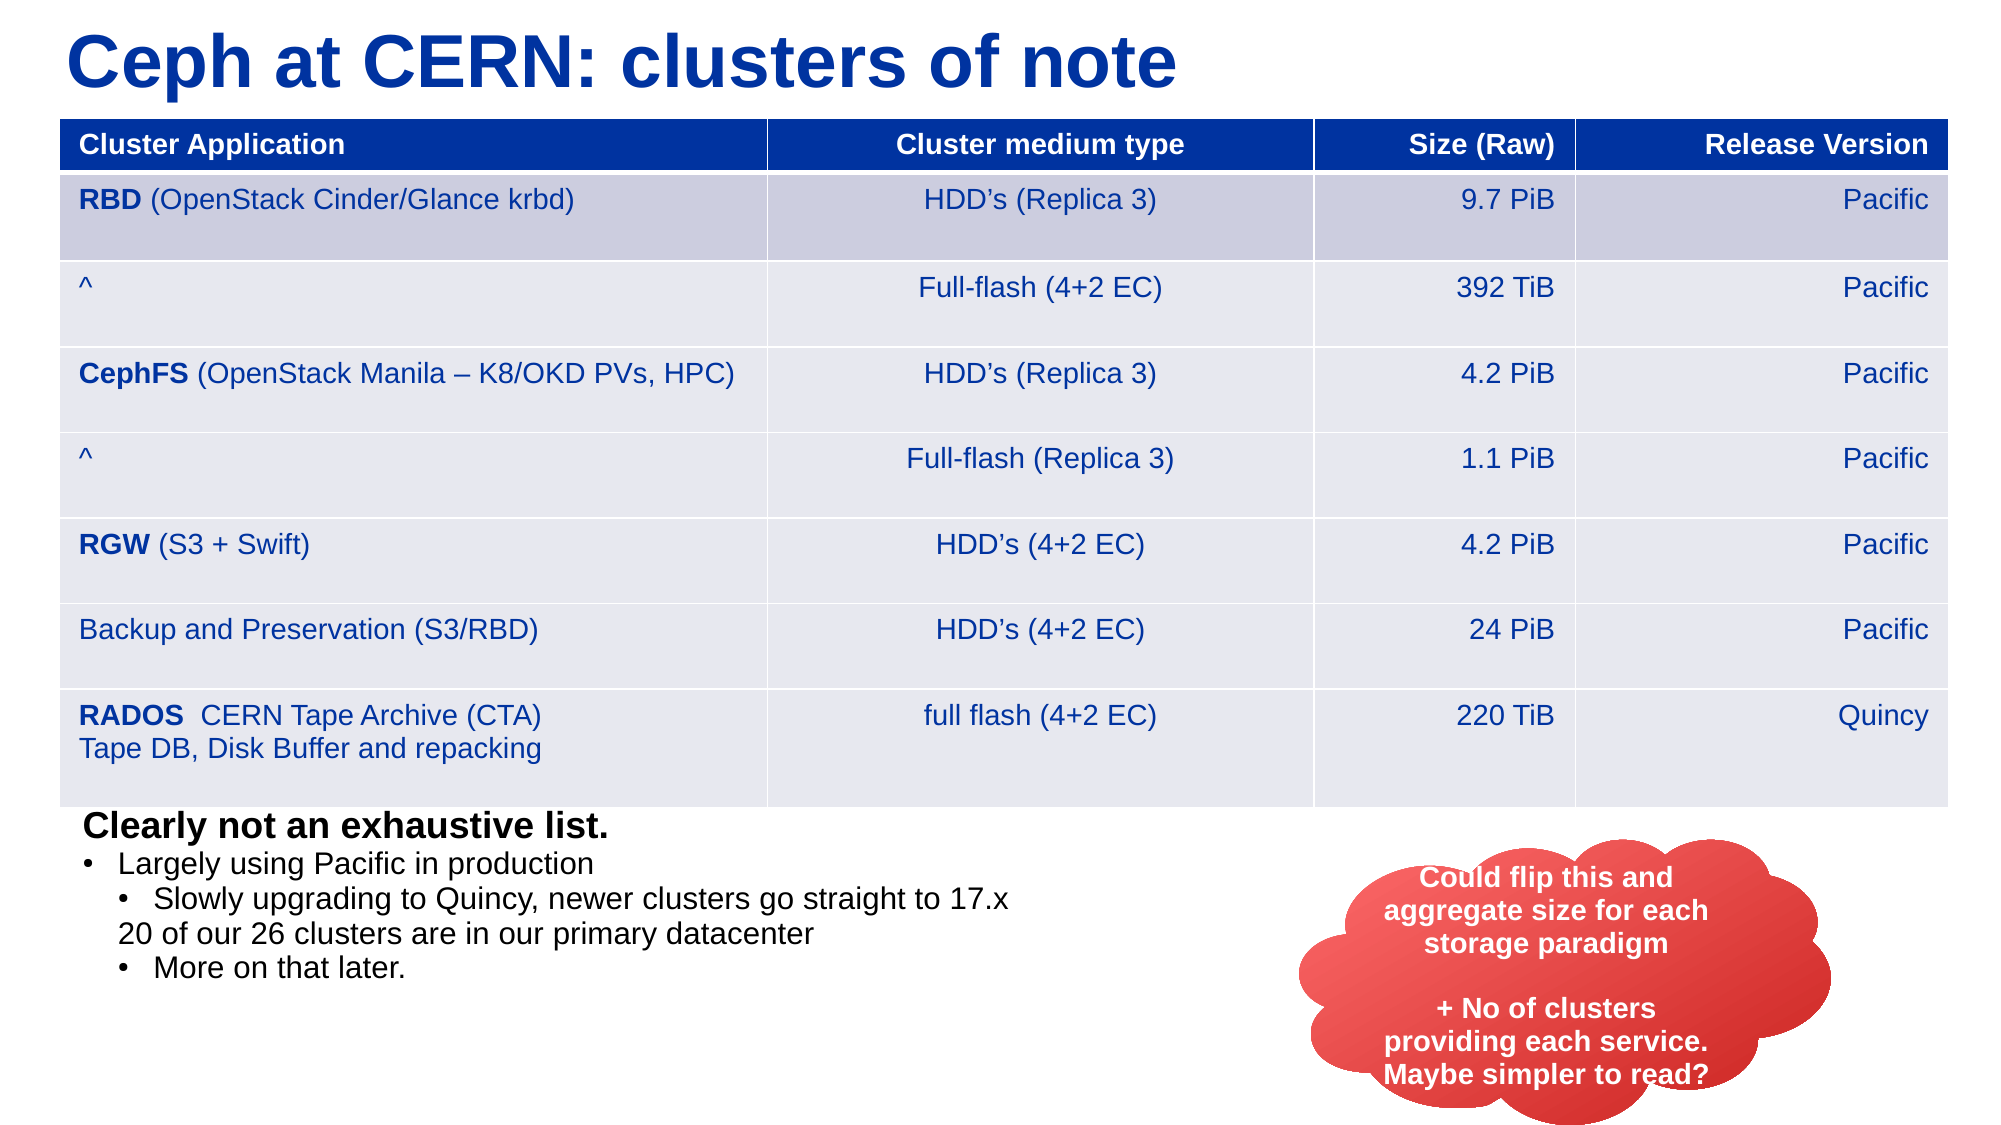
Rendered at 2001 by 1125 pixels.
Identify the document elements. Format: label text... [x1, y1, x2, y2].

table_cell RBD (OpenStack Cinder/Glance krbd) [60, 175, 767, 260]
table_cell RADOS CERN Tape Archive (CTA) Tape DB, Disk Buffer and repacking [60, 690, 767, 807]
table_cell HDD’s (4+2 EC) [768, 604, 1313, 688]
table_cell full flash (4+2 EC) [768, 690, 1313, 797]
table_cell 4.2 PiB [1315, 519, 1575, 603]
text_box Ceph at CERN: clusters of note [66, 19, 1201, 108]
table_cell Full-flash (4+2 EC) [768, 262, 1313, 346]
table_header Cluster medium type [768, 119, 1313, 170]
text_box Clearly not an exhaustive list. Largely using Pacific in production Slowly upgrading to Quincy, newer clusters go straight to 17.x 20 of our 26 clusters are in our primary datacenter More on that later. [67, 797, 1418, 1028]
table_header Size (Raw) [1315, 119, 1575, 170]
table_cell 1.1 PiB [1315, 433, 1575, 517]
table_header Cluster Application [60, 119, 767, 170]
table_cell 24 PiB [1315, 604, 1575, 688]
table_cell HDD’s (Replica 3) [768, 175, 1313, 260]
table_cell Pacific [1576, 175, 1948, 260]
table_cell Full-flash (Replica 3) [768, 433, 1313, 517]
text_box Could flip this and aggregate size for each storage paradigm + No of clusters providing each service. Maybe simpler to read? [1299, 839, 1831, 1125]
table_cell Backup and Preservation (S3/RBD) [60, 604, 767, 688]
table_cell 4.2 PiB [1315, 348, 1575, 432]
table_cell 392 TiB [1315, 262, 1575, 346]
table_cell RGW (S3 + Swift) [60, 519, 767, 603]
table_cell Pacific [1576, 519, 1948, 603]
table_cell ^ [60, 433, 767, 517]
table_cell ^ [60, 262, 767, 346]
table_cell Pacific [1576, 433, 1948, 517]
table_header Release Version [1576, 119, 1948, 170]
table_cell Quincy [1576, 690, 1948, 807]
table_cell Pacific [1576, 348, 1948, 432]
table_cell CephFS (OpenStack Manila – K8/OKD PVs, HPC) [60, 348, 767, 432]
table_cell 220 TiB [1315, 690, 1575, 807]
table_cell Pacific [1576, 604, 1948, 688]
table_cell Pacific [1576, 262, 1948, 346]
table_cell 9.7 PiB [1315, 175, 1575, 260]
table_cell HDD’s (4+2 EC) [768, 519, 1313, 603]
table_cell HDD’s (Replica 3) [768, 348, 1313, 432]
